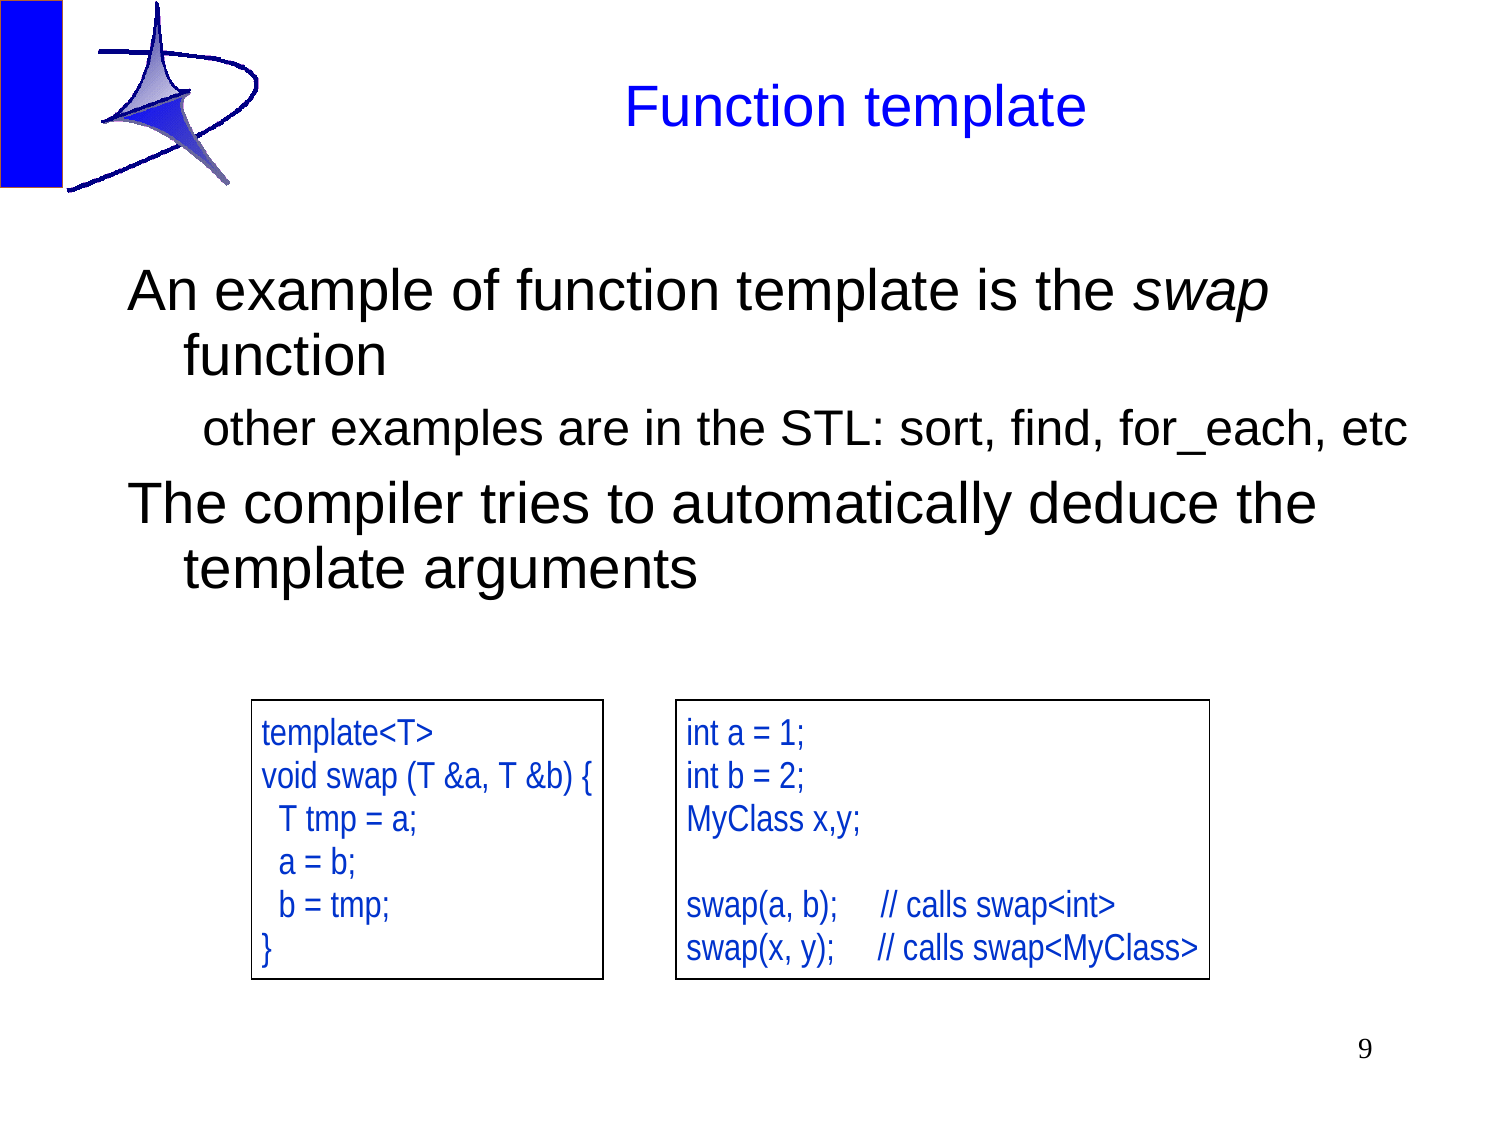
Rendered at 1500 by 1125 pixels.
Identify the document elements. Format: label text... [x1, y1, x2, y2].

text_box template<T> void swap (T &a, T &b) { T tmp = a; a = b; b = tmp; } [251, 699, 604, 979]
title Function template [262, 24, 1450, 188]
picture [62, 0, 263, 197]
list An example of function template is the swap function other examples are in the STL: sort, find, for_each, etc The compiler tries to automatically deduce the template arguments [112, 249, 1450, 701]
text_box int a = 1; int b = 2; MyClass x,y; swap(a, b); // calls swap<int> swap(x, y); // calls swap<MyClass> [676, 699, 1210, 979]
